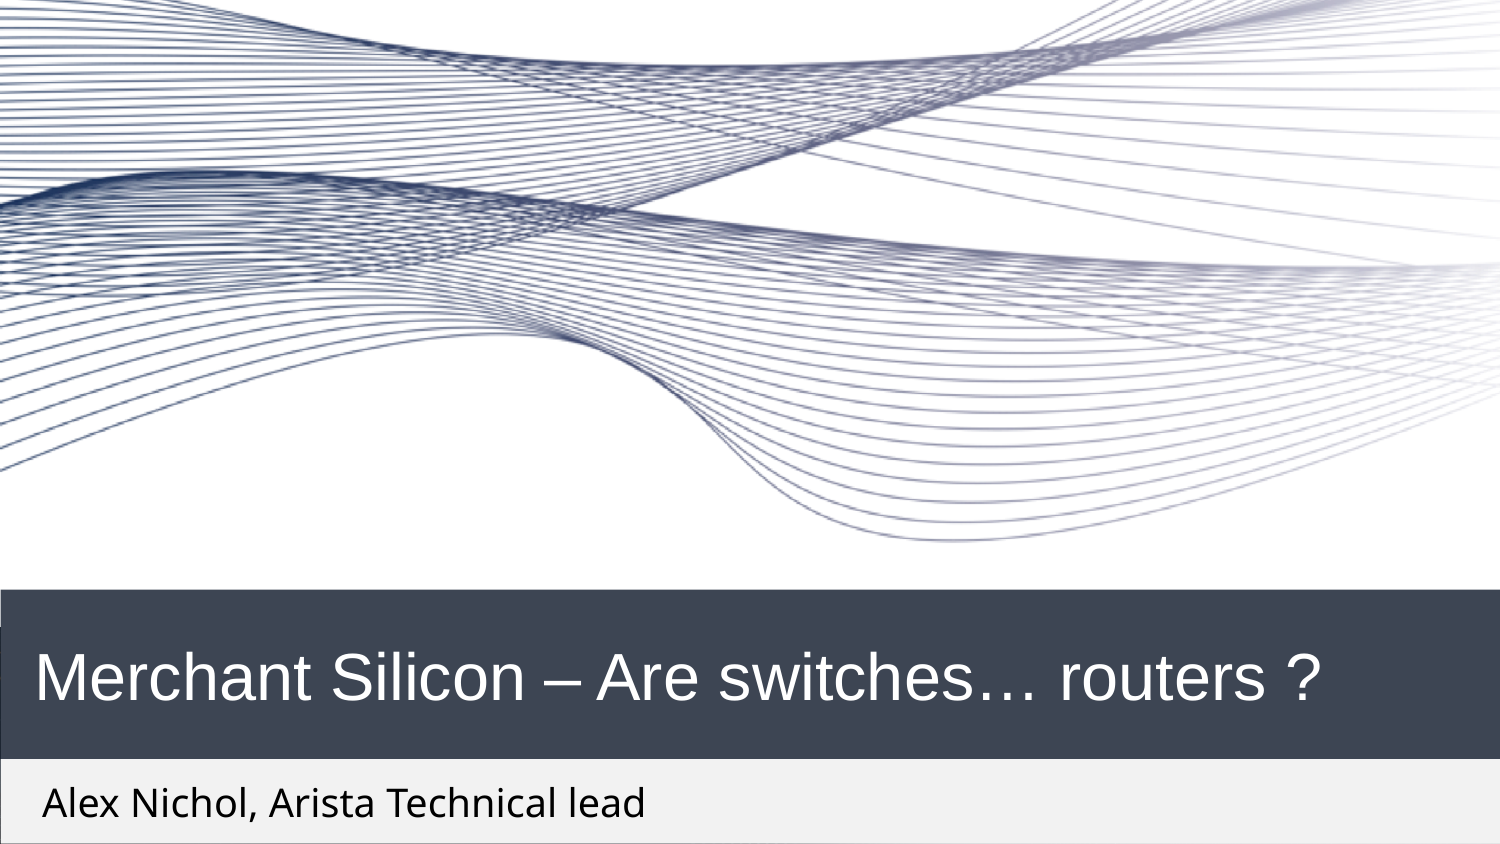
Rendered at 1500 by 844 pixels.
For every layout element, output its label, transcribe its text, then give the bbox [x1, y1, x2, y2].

title Merchant Silicon – Are switches… routers ? [18, 627, 1402, 722]
picture [0, 0, 1500, 589]
text_box [0, 589, 1500, 759]
text_box Alex Nichol, Arista Technical lead [0, 759, 1500, 844]
